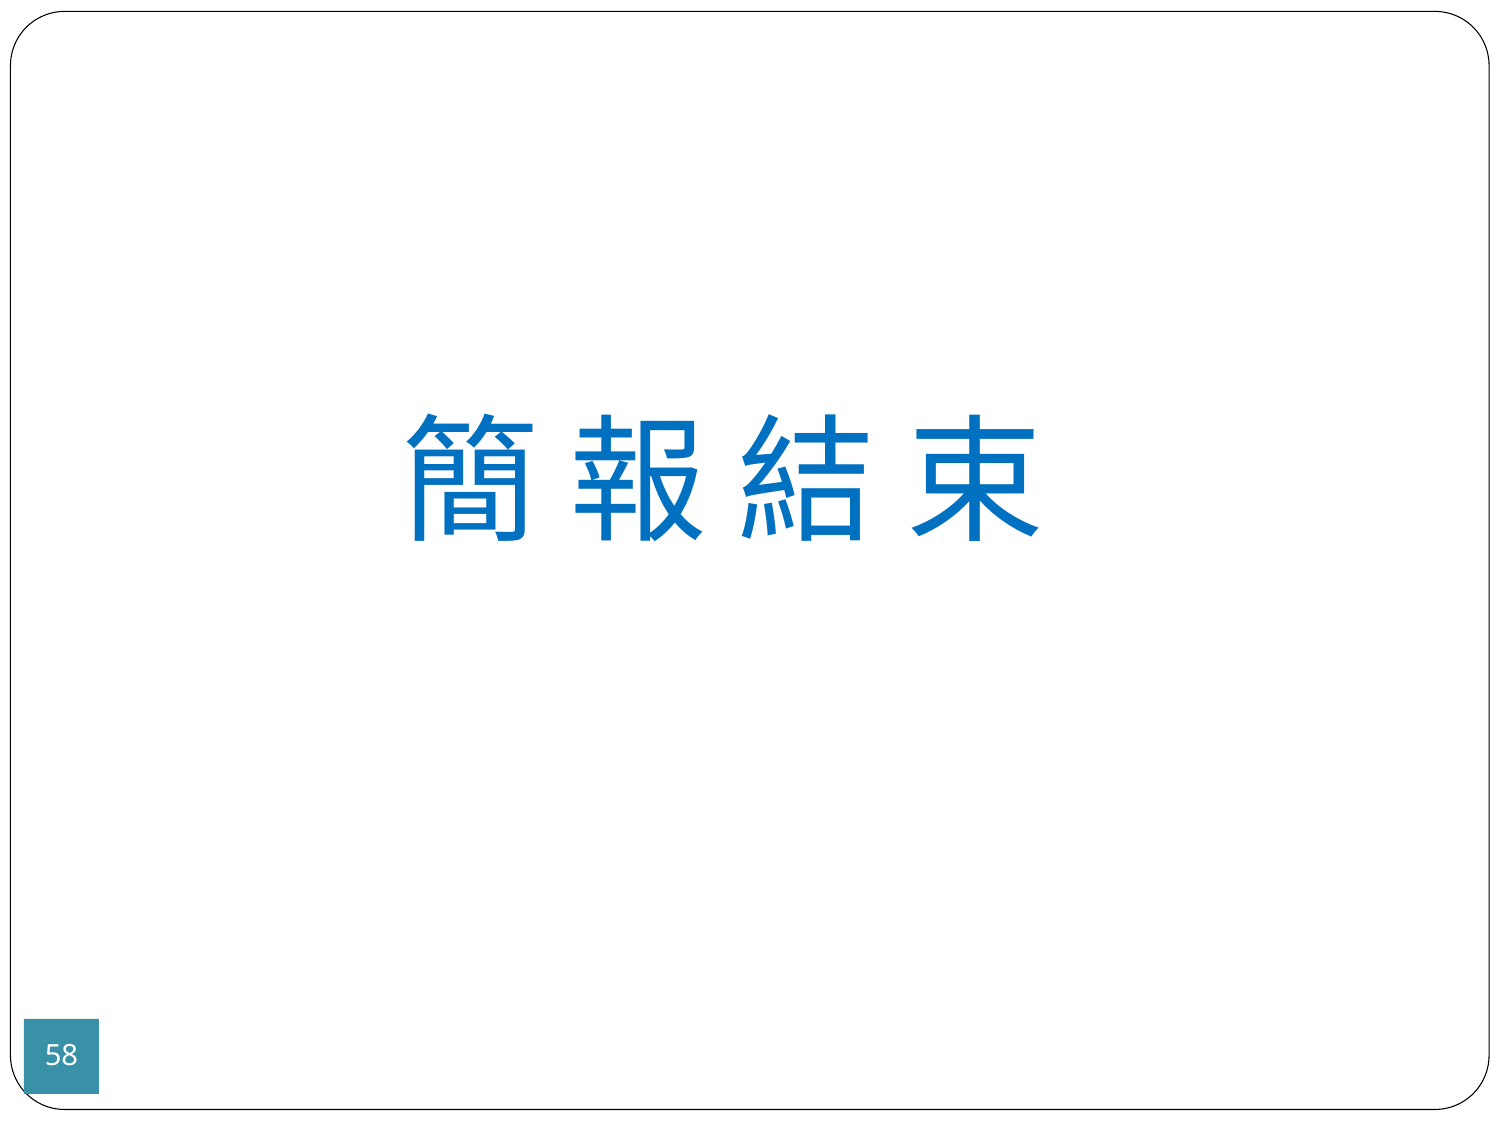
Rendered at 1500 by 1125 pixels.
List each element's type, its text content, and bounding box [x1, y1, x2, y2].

text_box 58 [23, 1018, 99, 1094]
text_box 簡 報 結 束 [155, 385, 1290, 548]
